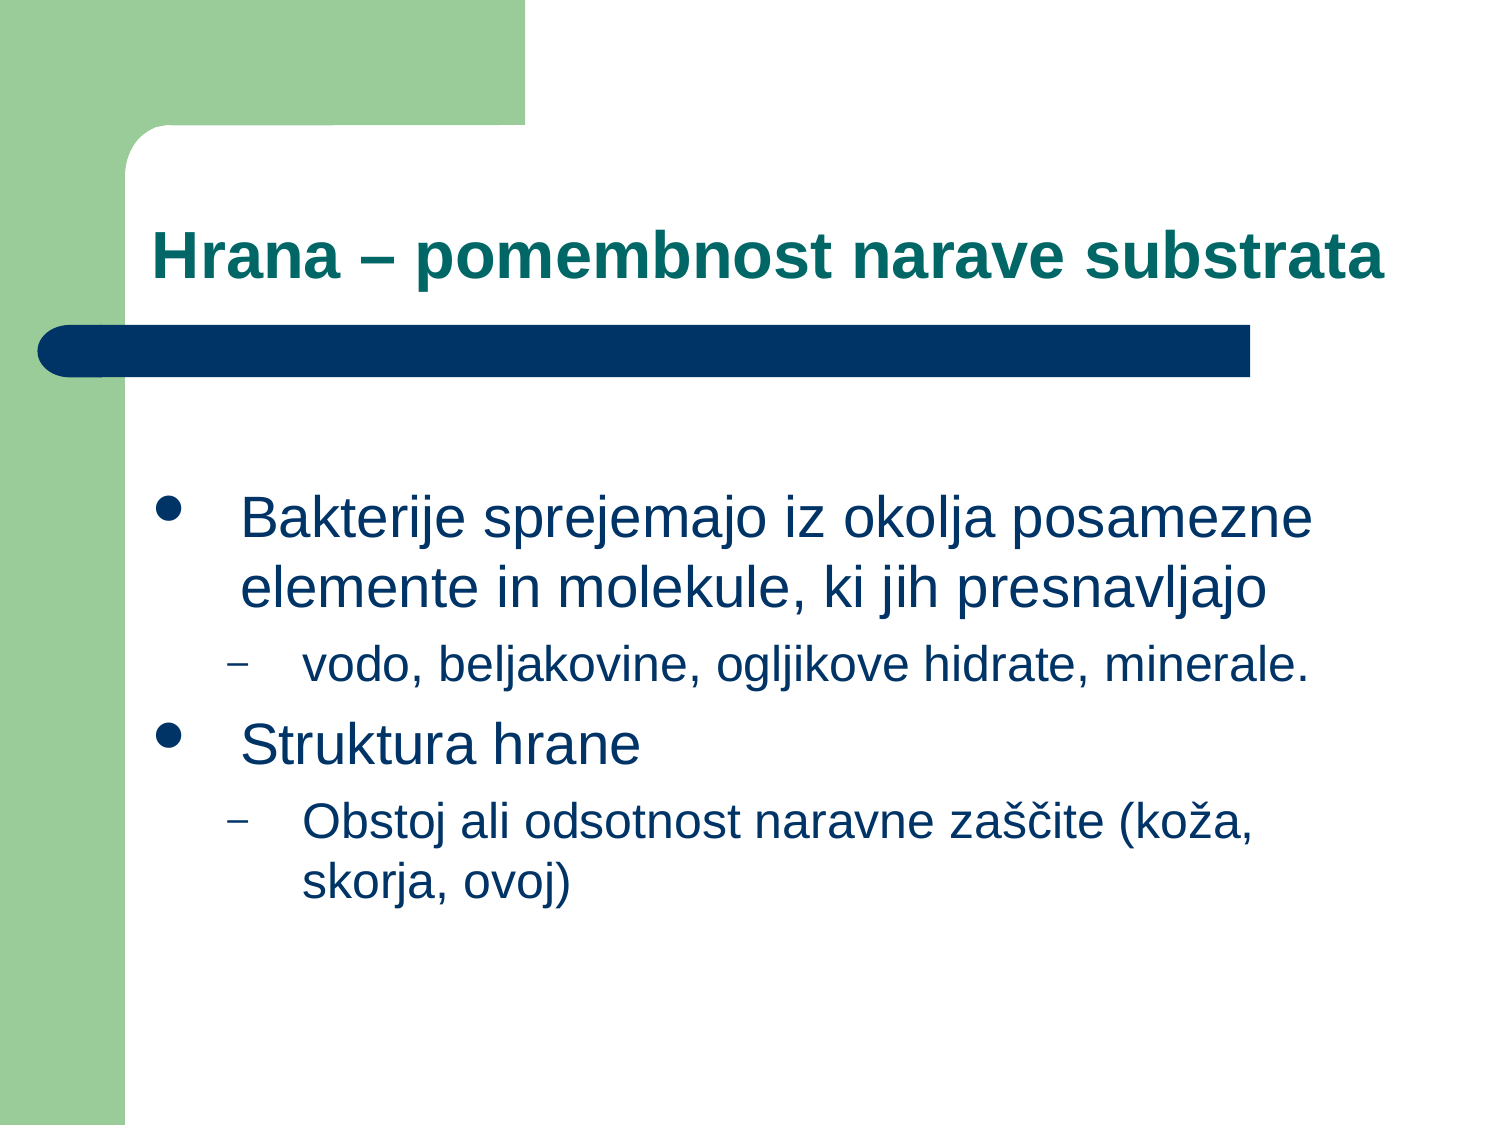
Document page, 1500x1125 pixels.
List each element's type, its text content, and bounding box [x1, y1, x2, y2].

title Hrana – pomembnost narave substrata [136, 136, 1414, 301]
list Bakterije sprejemajo iz okolja posamezne elemente in molekule, ki jih presnavljajo vodo, beljakovine, ogljikove hidrate, minerale. Struktura hrane Obstoj ali odsotnost naravne zaščite (koža, skorja, ovoj) [137, 387, 1400, 1001]
